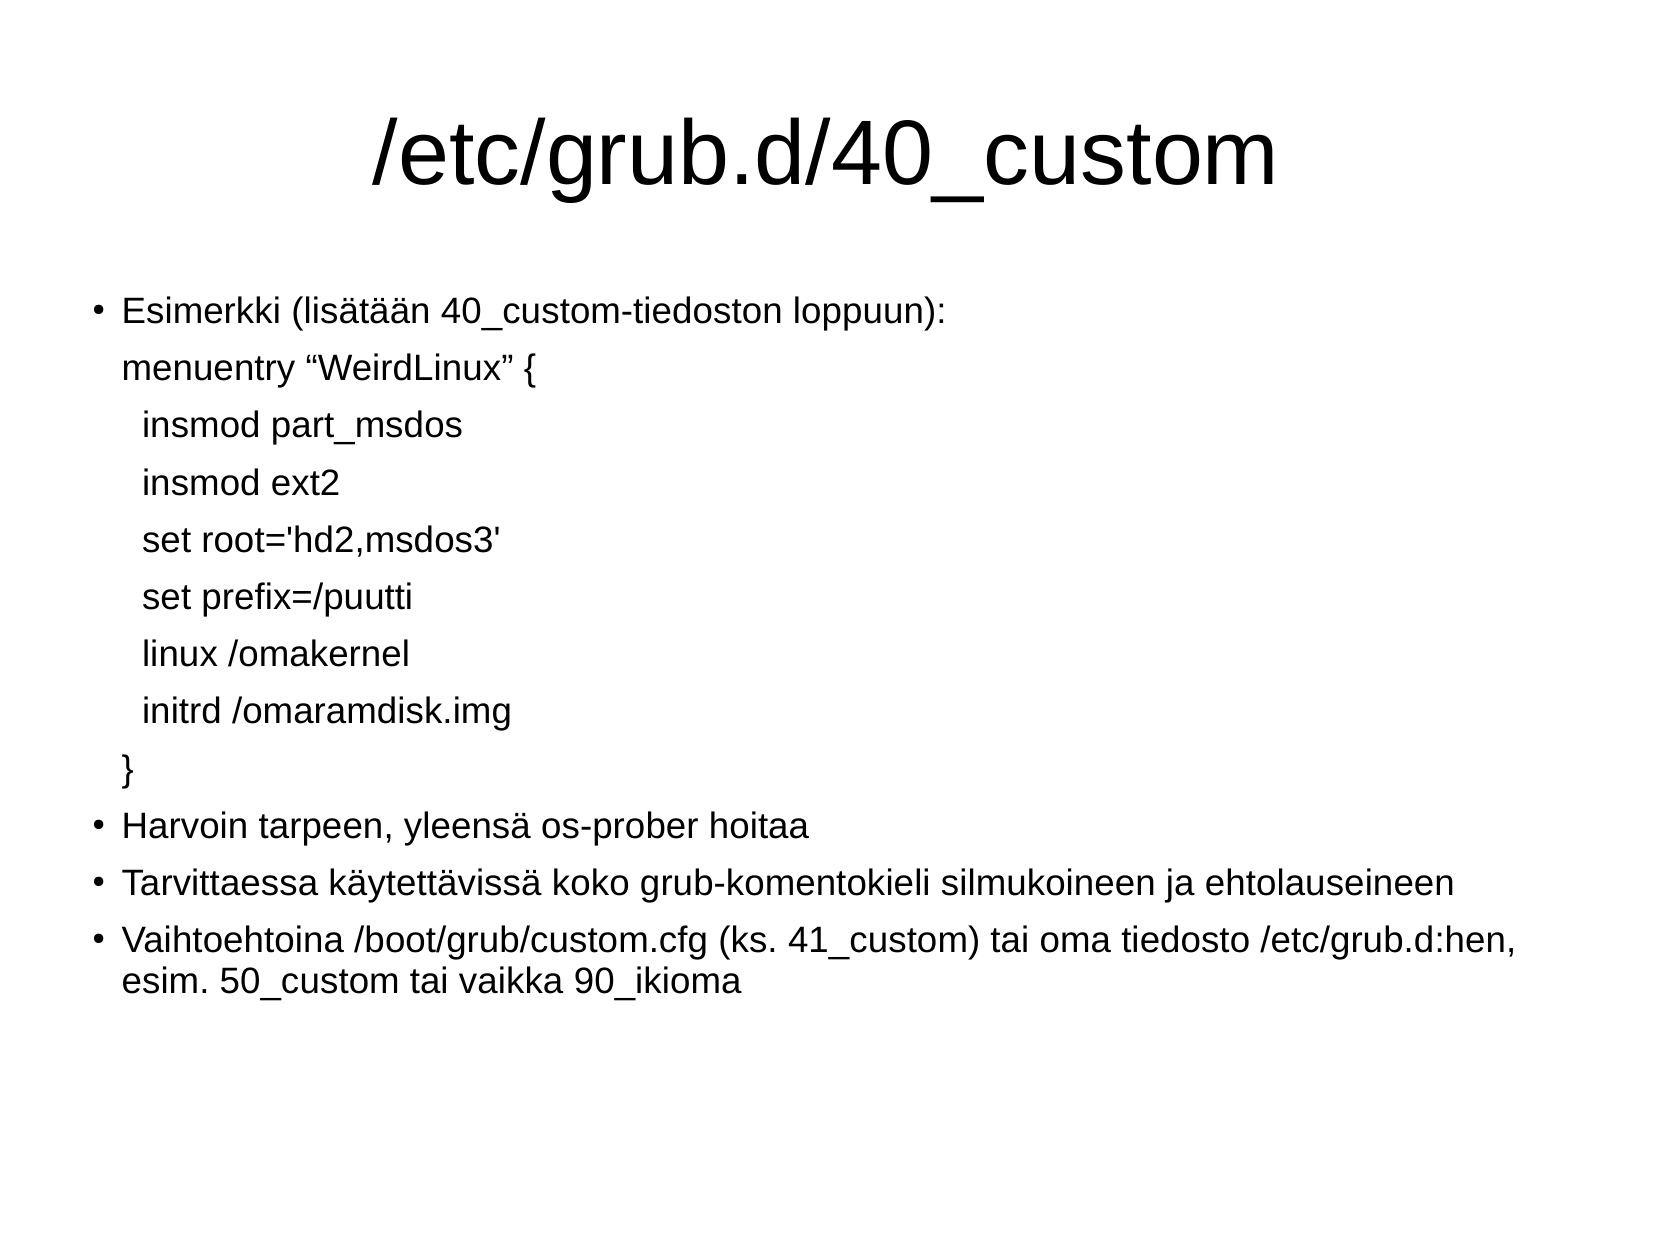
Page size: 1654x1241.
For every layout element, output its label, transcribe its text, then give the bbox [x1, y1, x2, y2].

list Esimerkki (lisätään 40_custom-tiedoston loppuun): menuentry “WeirdLinux” { insmod part_msdos insmod ext2 set root='hd2,msdos3' set prefix=/puutti linux /omakernel initrd /omaramdisk.img } Harvoin tarpeen, yleensä os-prober hoitaa Tarvittaessa käytettävissä koko grub-komentokieli silmukoineen ja ehtolauseineen Vaihtoehtoina /boot/grub/custom.cfg (ks. 41_custom) tai oma tiedosto /etc/grub.d:hen, esim. 50_custom tai vaikka 90_ikioma [82, 290, 1571, 1010]
title /etc/grub.d/40_custom [82, 49, 1571, 257]
